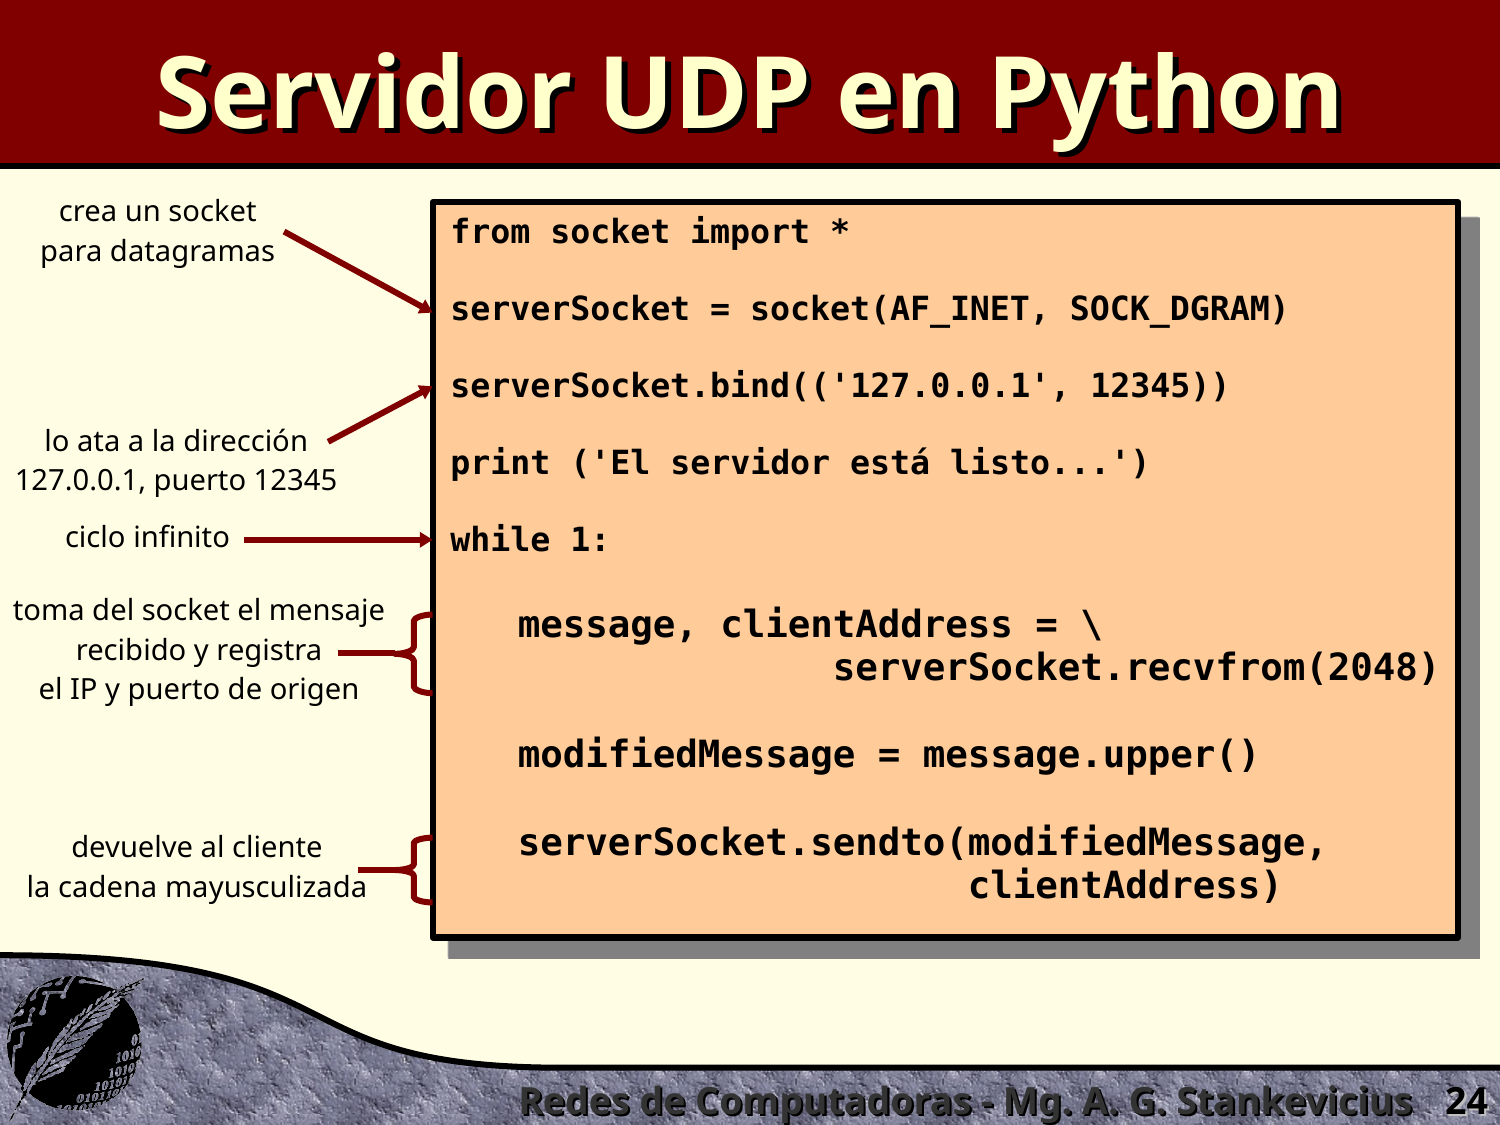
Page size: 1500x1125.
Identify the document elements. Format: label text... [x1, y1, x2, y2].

text_box from socket import * serverSocket = socket(AF_INET, SOCK_DGRAM) serverSocket.bind(('127.0.0.1', 12345)) print ('El servidor está listo...') while 1: message, clientAddress = \ serverSocket.recvfrom(2048) modifiedMessage = message.upper() serverSocket.sendto(modifiedMessage, clientAddress) [432, 202, 1459, 938]
text_box devuelve al cliente la cadena mayusculizada [11, 819, 389, 932]
text_box lo ata a la dirección 127.0.0.1, puerto 12345 [0, 412, 349, 526]
text_box crea un socket para datagramas [25, 182, 319, 286]
text_box ciclo infinito [50, 509, 257, 585]
picture [0, 959, 1500, 1125]
picture [1047, 1100, 1054, 1110]
title Servidor UDP en Python [15, 5, 1485, 160]
picture [790, 1100, 795, 1110]
text_box toma del socket el mensaje recibido y registra el IP y puerto de origen [0, 581, 397, 719]
